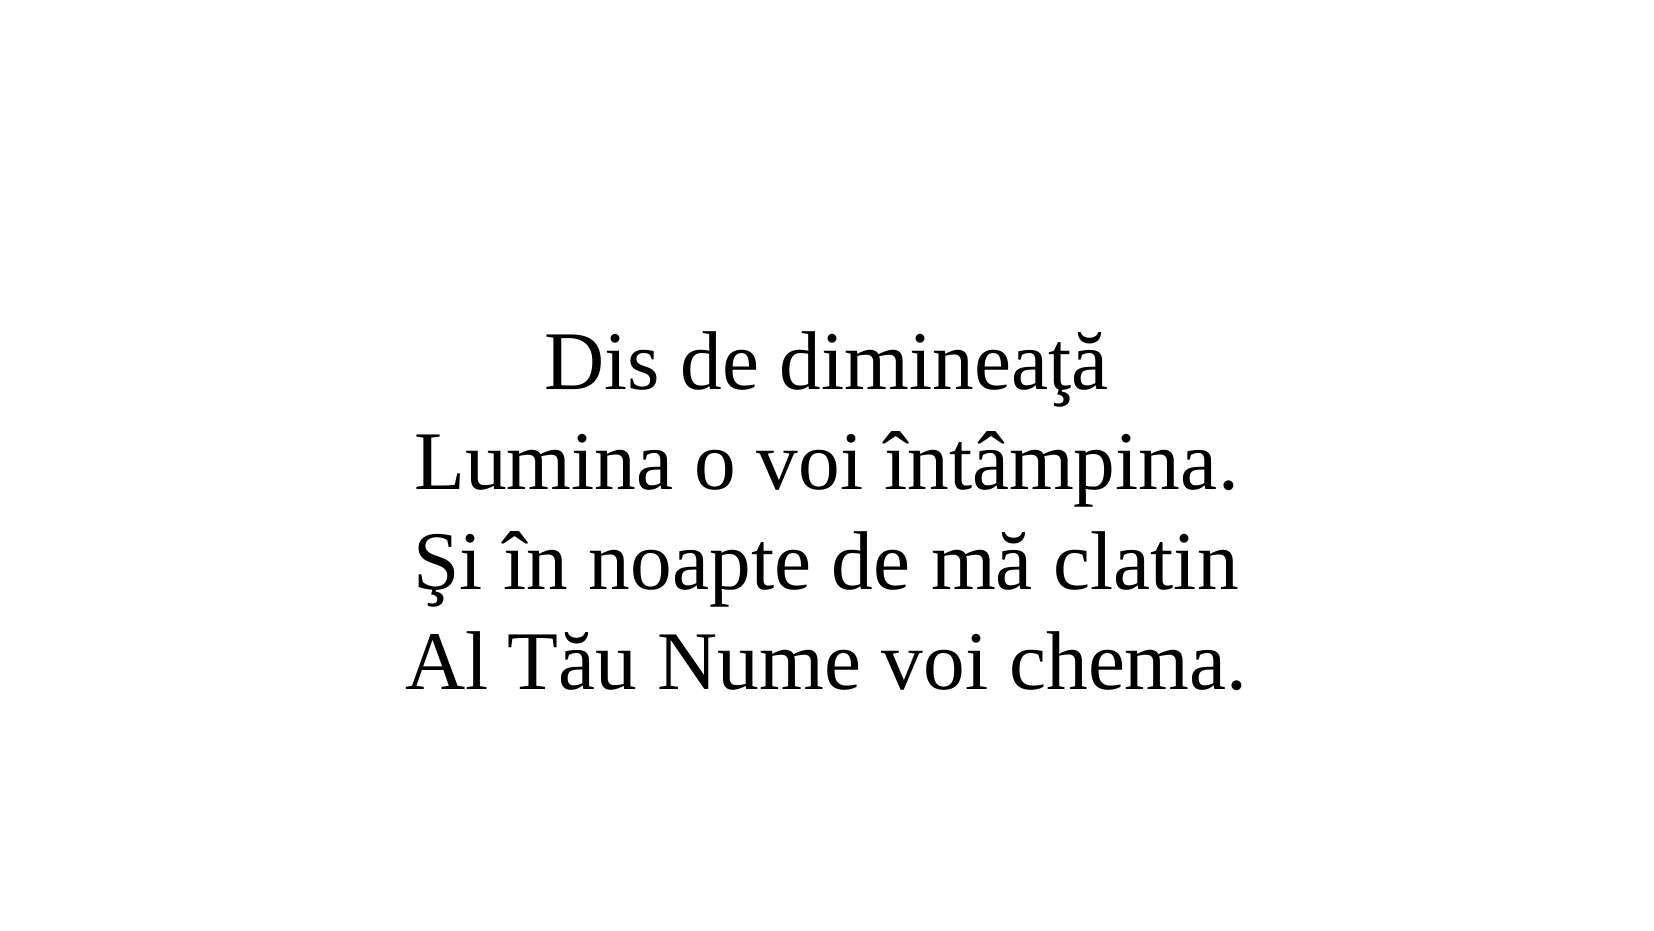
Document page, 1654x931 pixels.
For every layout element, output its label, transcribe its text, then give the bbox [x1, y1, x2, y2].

subtitle Dis de dimineaţă Lumina o voi întâmpina. Şi în noapte de mă clatin Al Tău Nume voi chema. [0, 298, 1654, 671]
